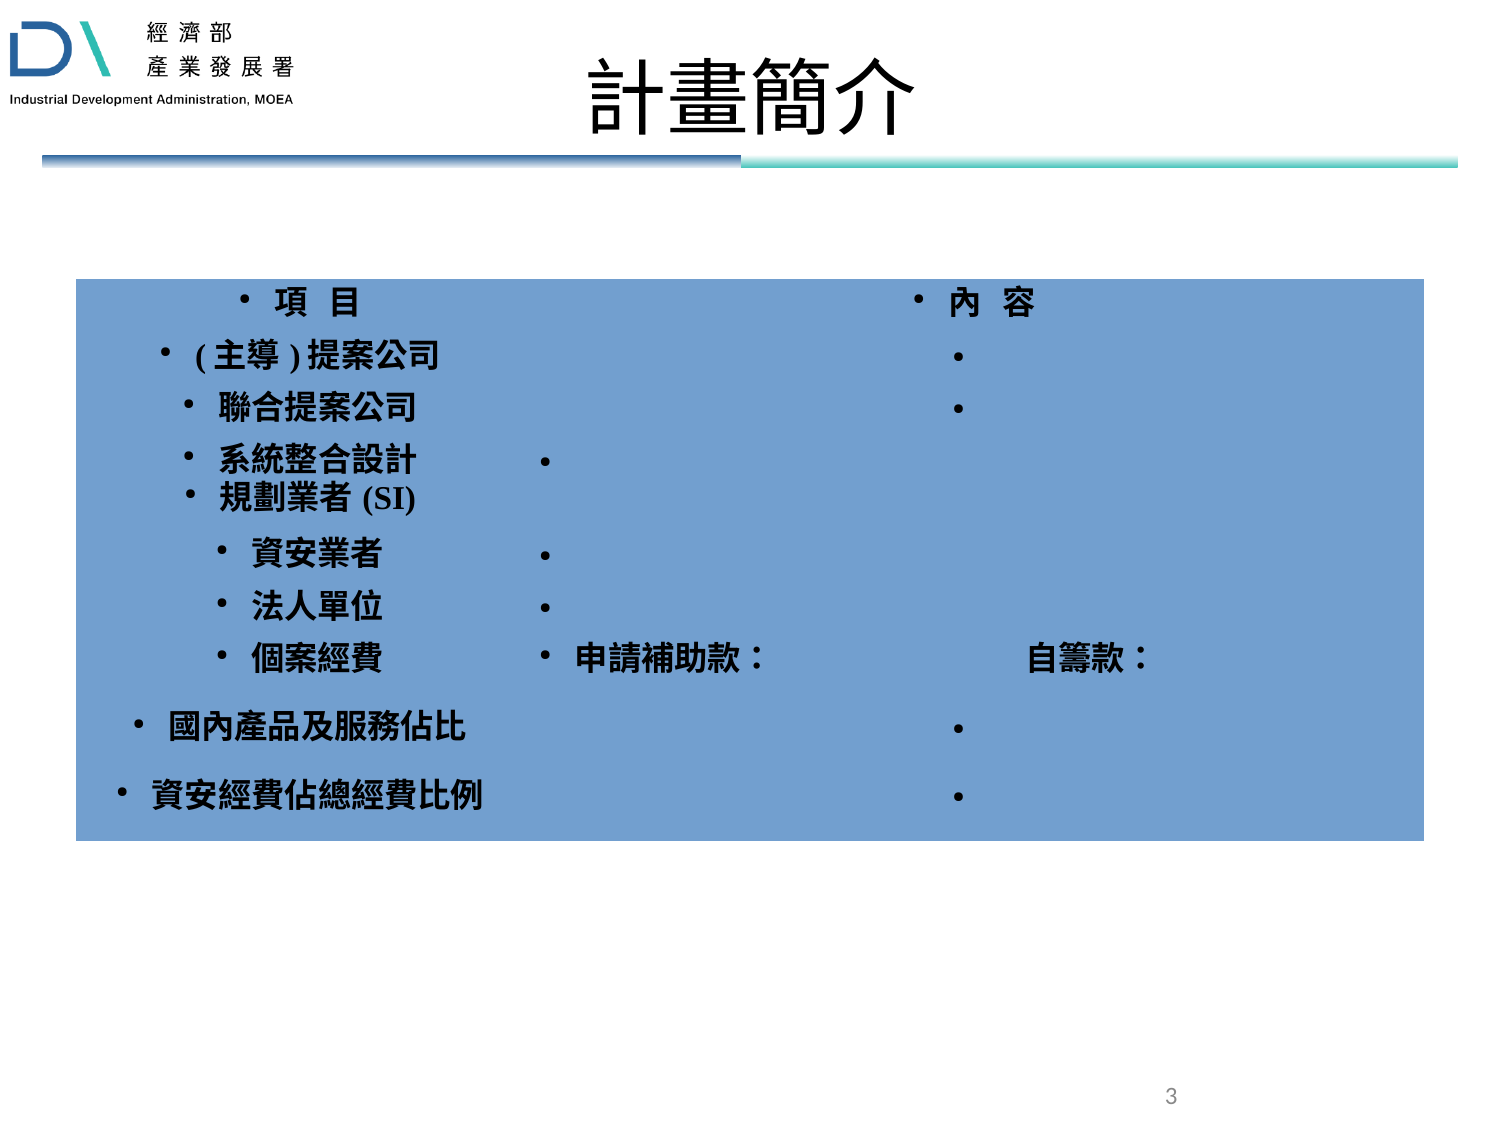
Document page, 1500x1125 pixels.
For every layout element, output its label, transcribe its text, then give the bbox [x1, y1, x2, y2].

table_cell 系統整合設計 規劃業者(SI) [76, 436, 525, 530]
text_box 3 [1149, 1065, 1500, 1125]
table_cell 聯合提案公司 [76, 384, 525, 436]
table_cell [525, 772, 1424, 841]
table_cell 個案經費 [76, 635, 525, 704]
table_cell [525, 332, 1424, 384]
table_header 項目 [76, 279, 525, 332]
table_cell [525, 384, 1424, 436]
table_cell 申請補助款： 自籌款： [525, 635, 1424, 704]
table_cell [525, 704, 1424, 772]
table_cell 法人單位 [76, 583, 525, 635]
table_cell [525, 583, 1424, 635]
table_header 內容 [525, 279, 1424, 332]
table_cell [525, 436, 1424, 530]
title 計畫簡介 [75, 19, 1426, 171]
table_cell 資安經費佔總經費比例 [76, 772, 525, 841]
table_cell [525, 530, 1424, 583]
table_cell (主導)提案公司 [76, 332, 525, 384]
table_cell 國內產品及服務佔比 [76, 704, 525, 772]
table_cell 資安業者 [76, 530, 525, 583]
